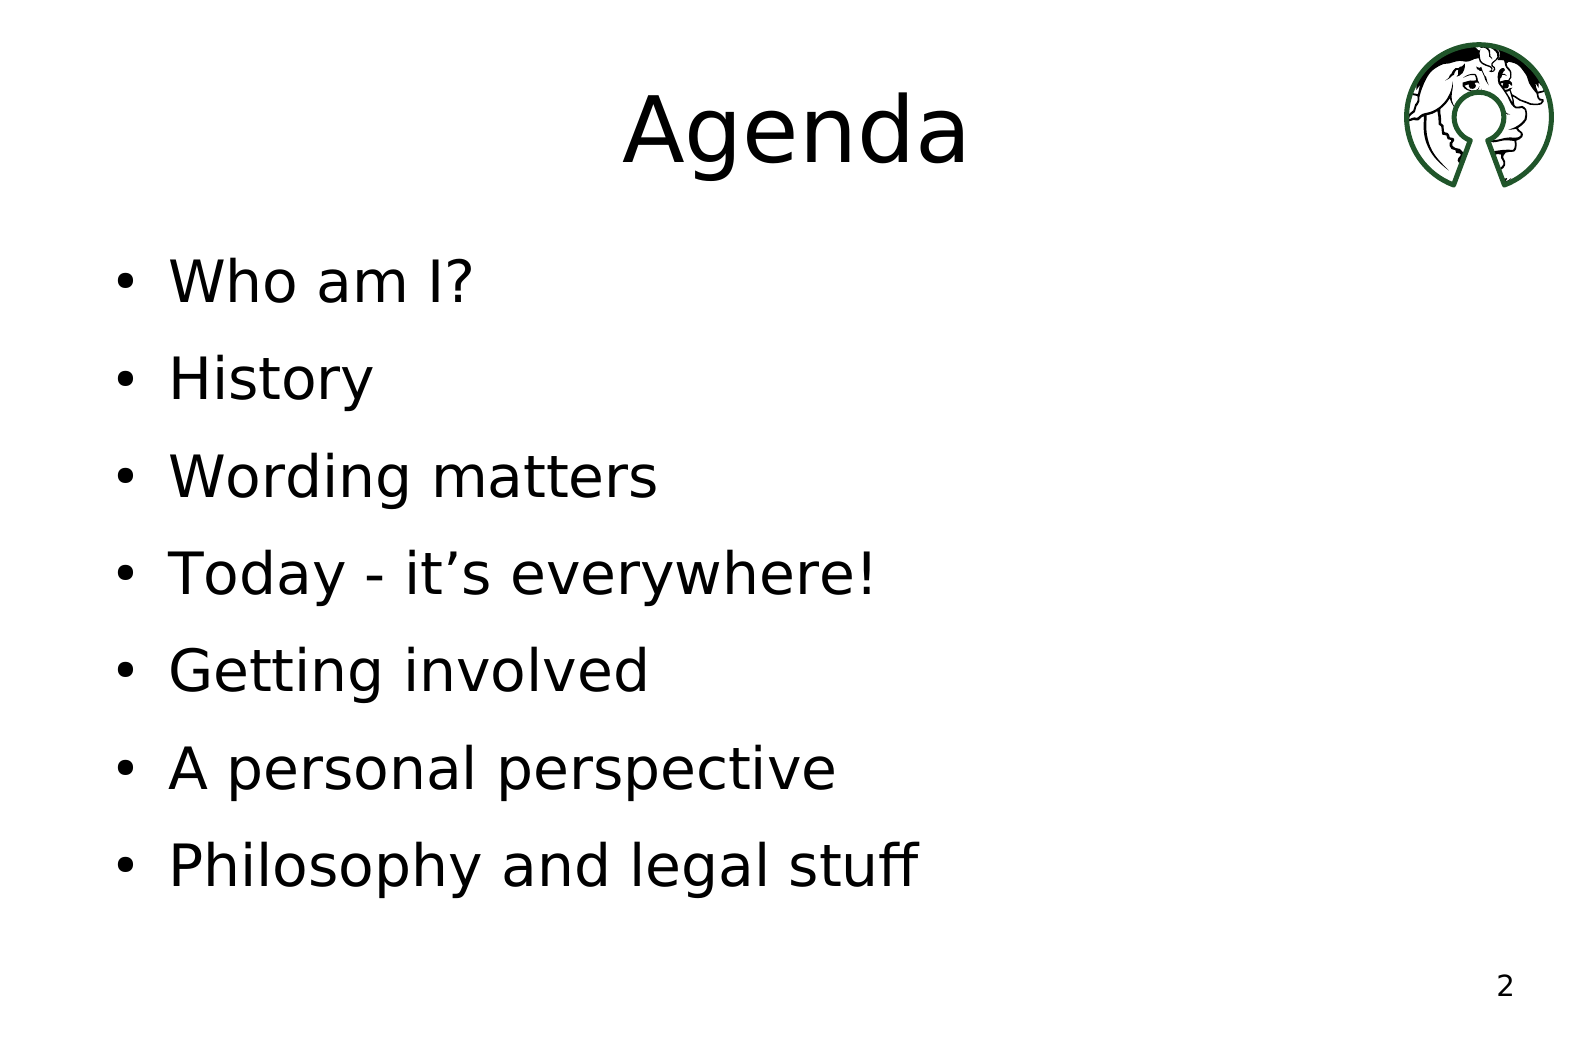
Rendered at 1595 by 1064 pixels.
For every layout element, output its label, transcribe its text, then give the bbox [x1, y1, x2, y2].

list Who am I? History Wording matters Today - it’s everywhere! Getting involved A personal perspective Philosophy and legal stuff [79, 248, 1515, 970]
title Agenda [79, 42, 1515, 220]
